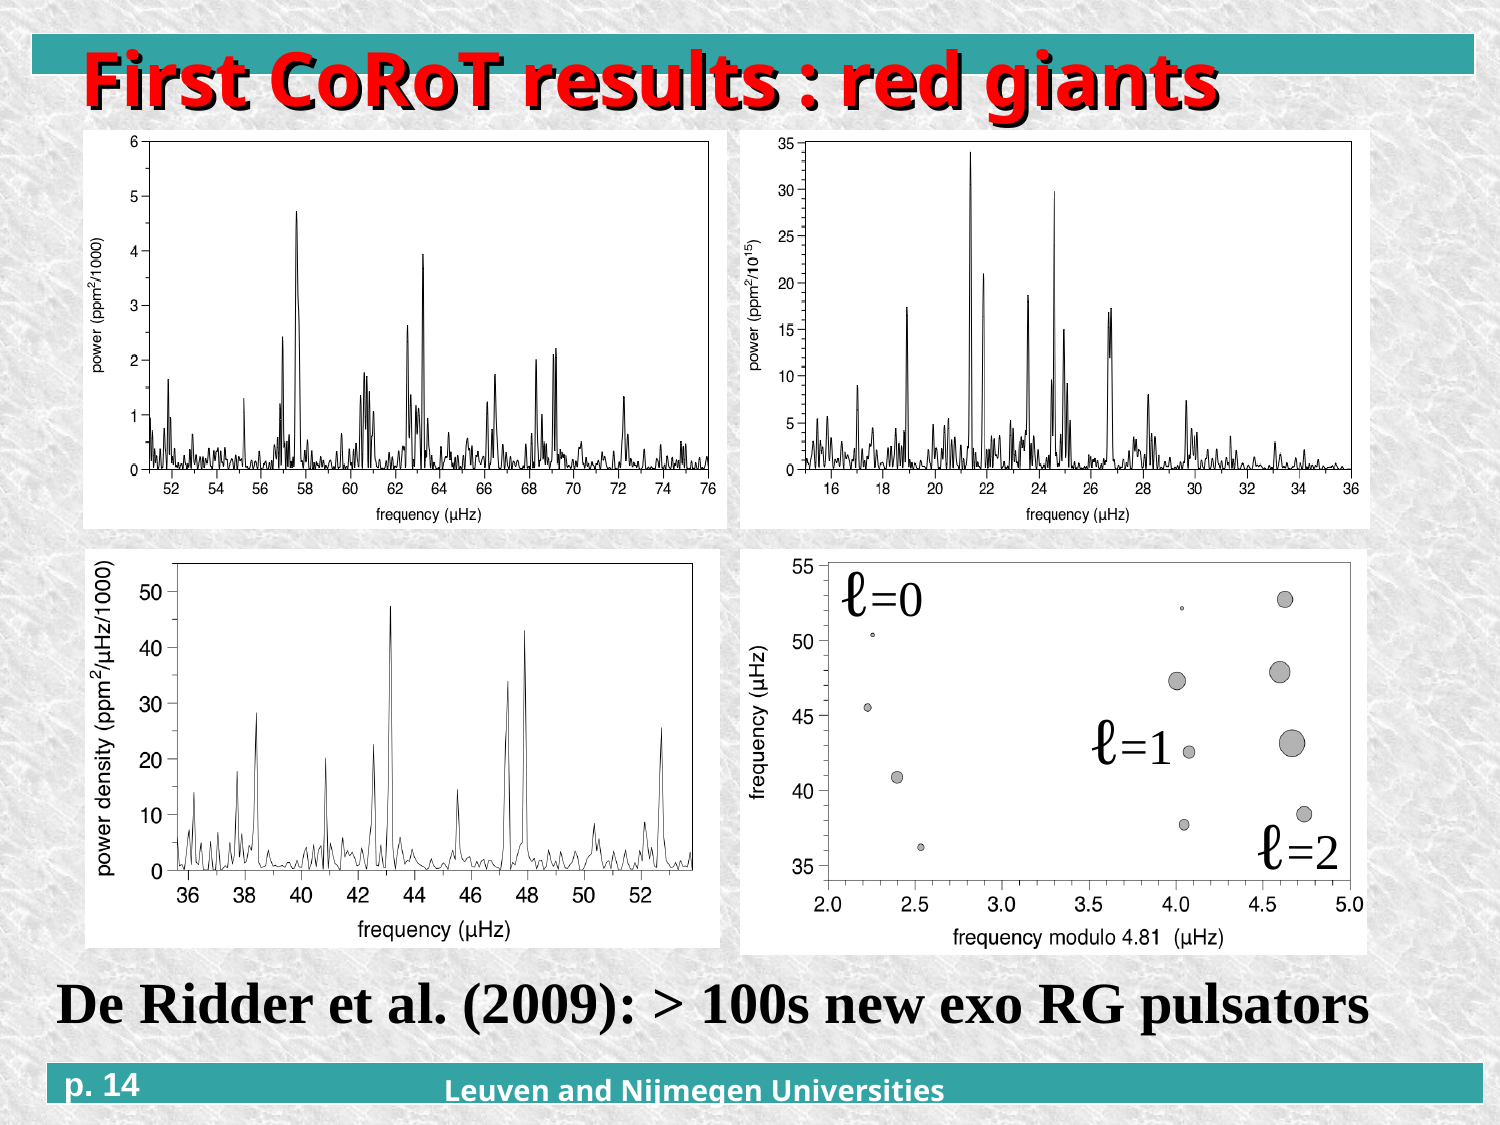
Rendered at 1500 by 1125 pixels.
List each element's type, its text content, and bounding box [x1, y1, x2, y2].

text_box De Ridder et al. (2009): > 100s new exo RG pulsators [56, 971, 1410, 1060]
title First CoRoT results : red giants [30, 0, 1500, 179]
text_box ℓ=2 [1254, 809, 1341, 884]
text_box ℓ=1 [1088, 704, 1174, 779]
text_box ℓ=0 [838, 557, 1015, 632]
picture [0, 0, 1500, 1125]
